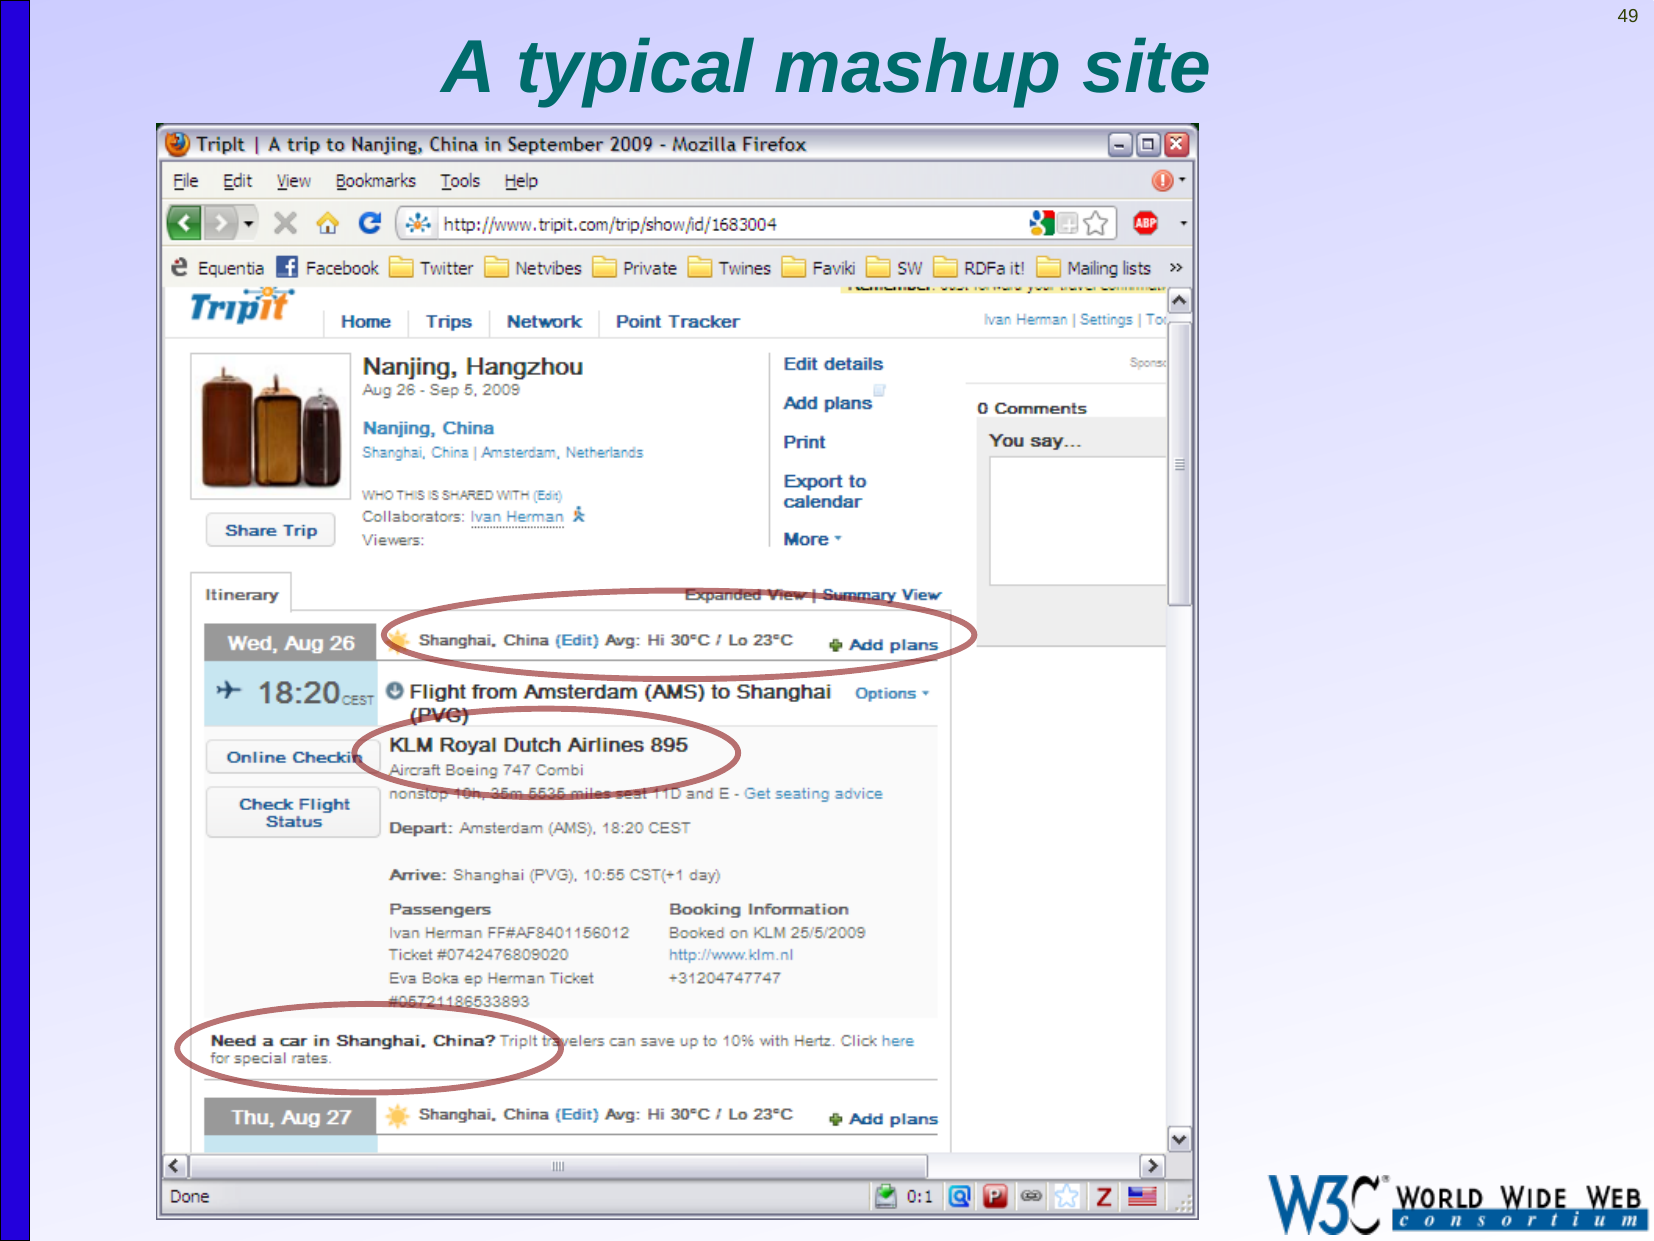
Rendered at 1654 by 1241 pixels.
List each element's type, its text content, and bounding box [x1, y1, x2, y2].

title A typical mashup site [0, 5, 1654, 125]
picture [156, 123, 1199, 1220]
picture [1263, 1175, 1654, 1235]
